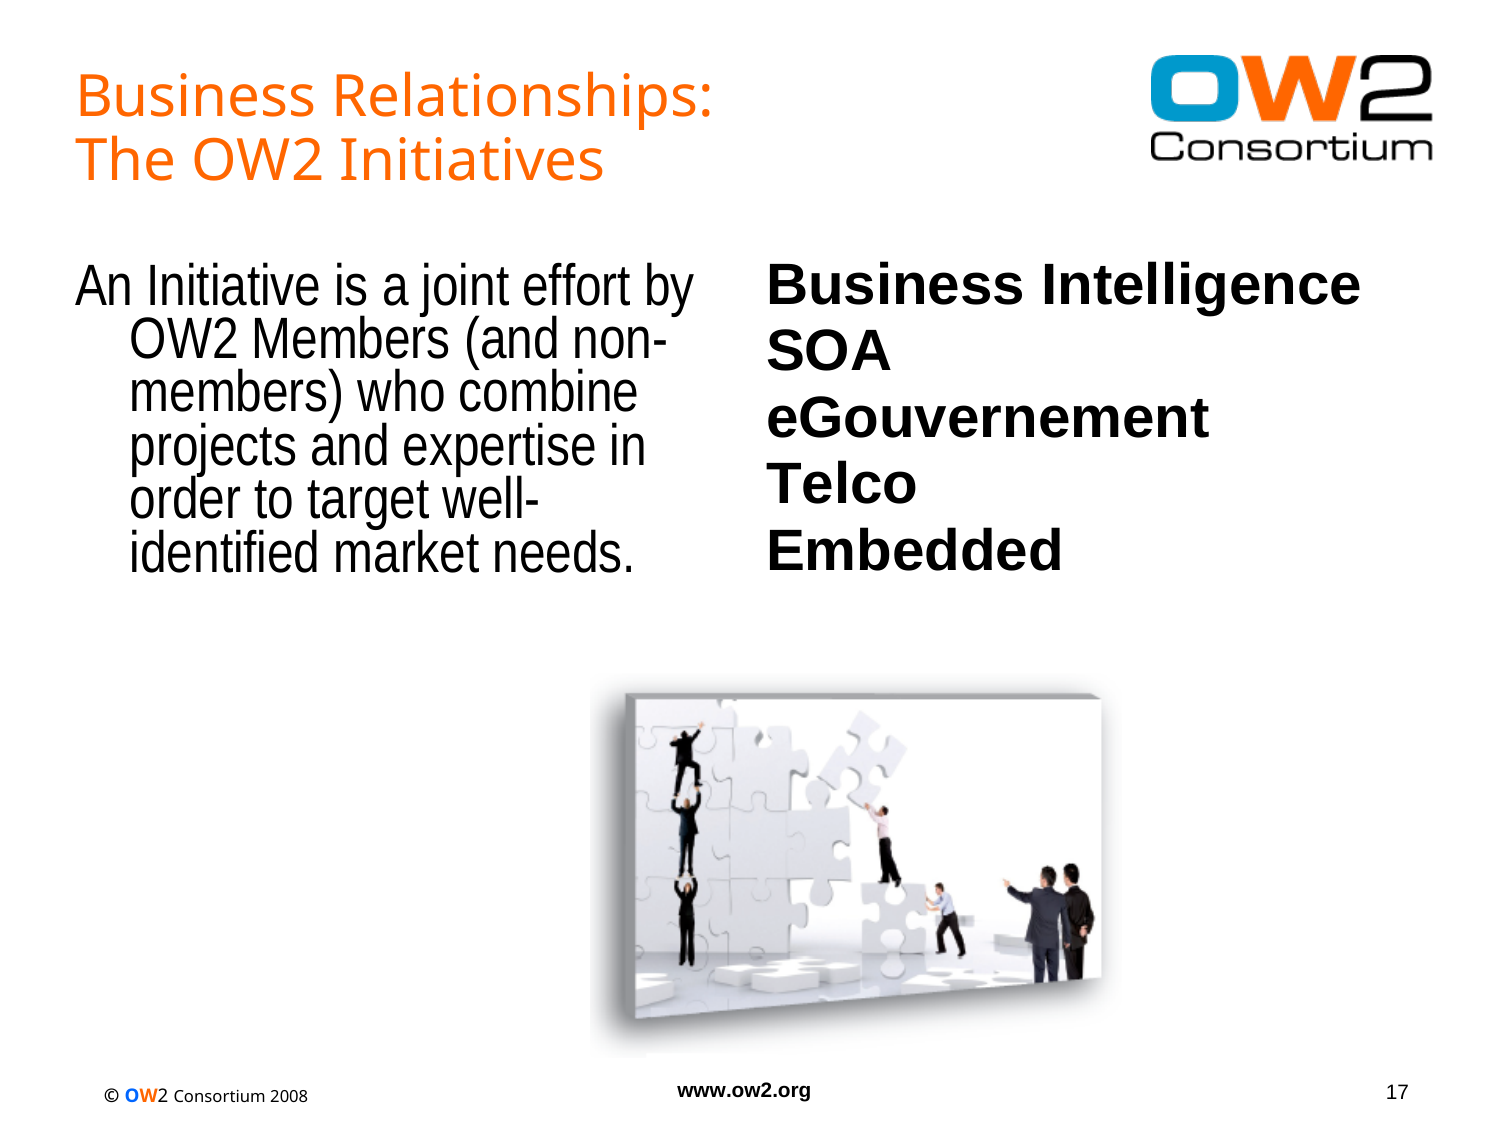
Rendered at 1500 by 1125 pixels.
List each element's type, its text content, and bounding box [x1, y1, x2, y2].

list Business Intelligence SOA eGouvernement Telco Embedded [766, 262, 1425, 1004]
picture [1175, 72, 1218, 105]
picture [590, 673, 1122, 1058]
title Business Relationships: The OW2 Initiatives [75, 52, 1175, 207]
picture [1175, 55, 1433, 161]
list An Initiative is a joint effort by OW2 Members (and non-members) who combine projects and expertise in order to target well-identified market needs. [74, 262, 709, 990]
